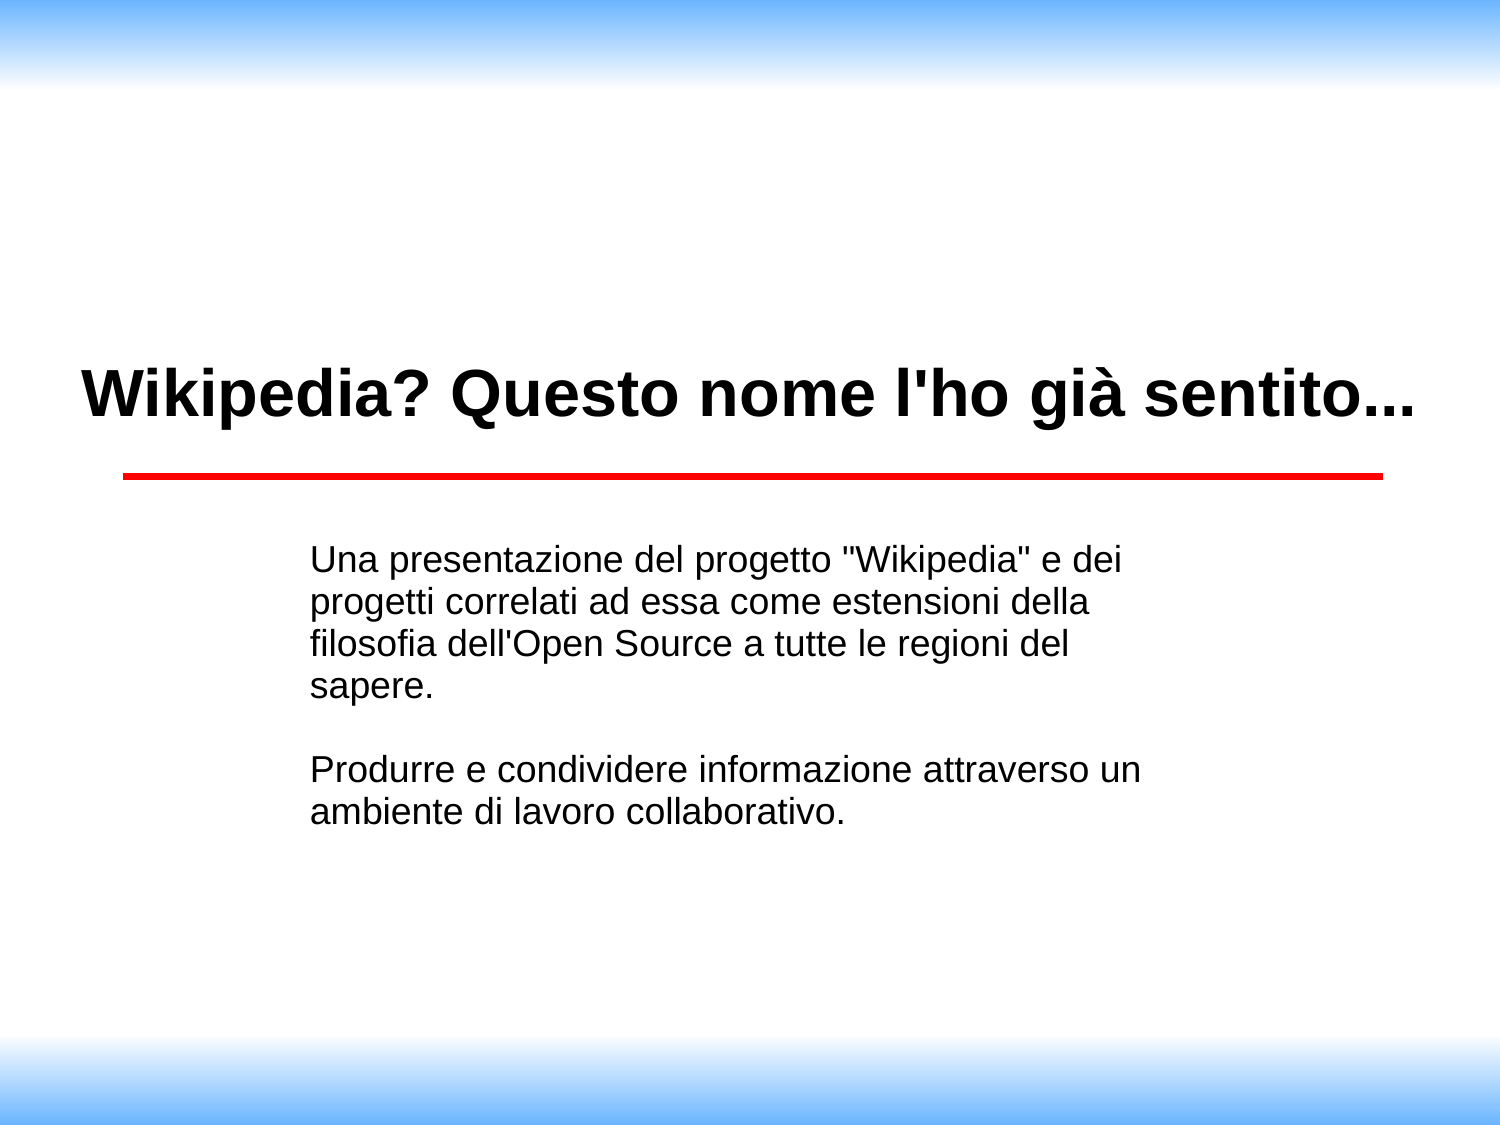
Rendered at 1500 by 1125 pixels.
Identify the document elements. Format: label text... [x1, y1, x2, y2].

text_box Wikipedia? Questo nome l'ho già sentito... [71, 356, 1429, 432]
text_box [0, 0, 1500, 91]
text_box [0, 1034, 1500, 1125]
text_box Una presentazione del progetto "Wikipedia" e dei progetti correlati ad essa come estensioni della filosofia dell'Open Source a tutte le regioni del sapere. Produrre e condividere informazione attraverso un ambiente di lavoro collaborativo. [295, 531, 1182, 841]
